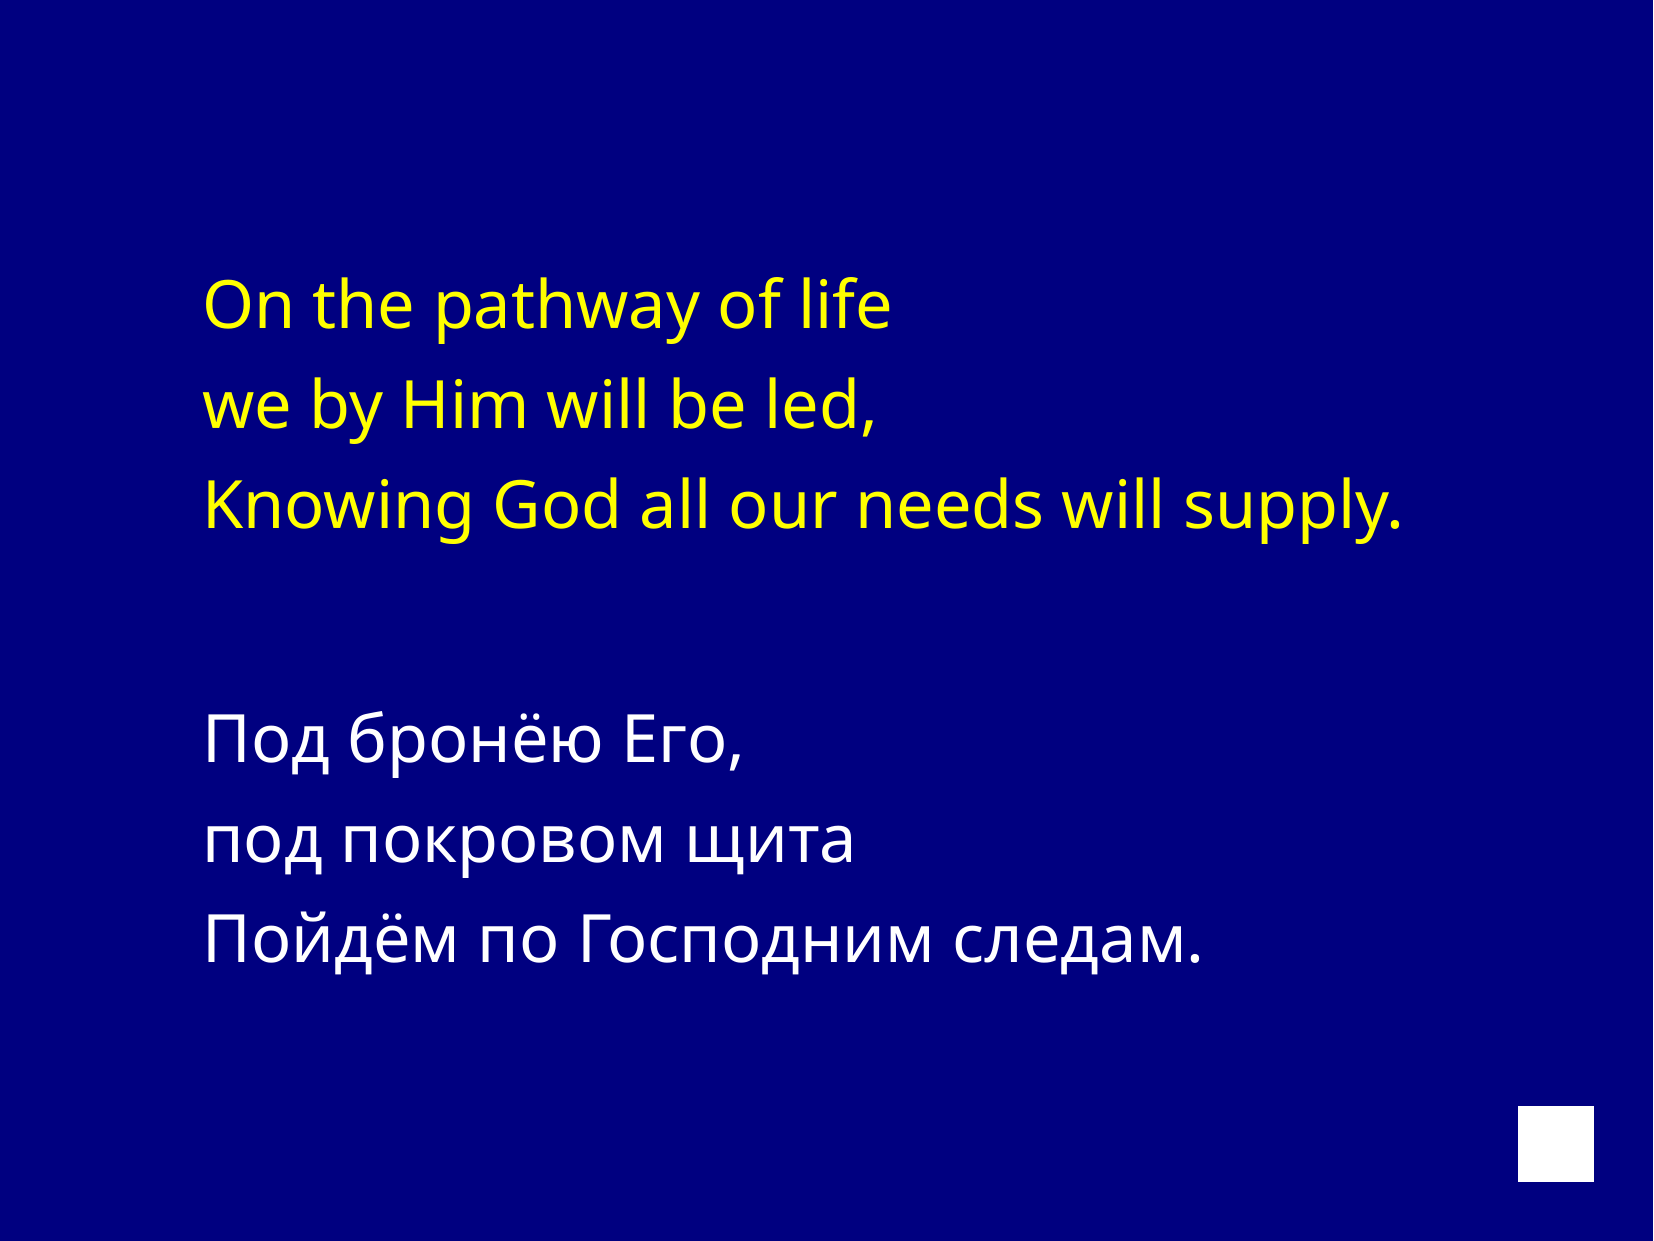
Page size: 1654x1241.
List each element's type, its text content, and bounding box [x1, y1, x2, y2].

text_box On the pathway of life we by Him will be led, Knowing God all our needs will supply. [75, 150, 1576, 638]
text_box Под бронёю Его, под покровом щита Пойдём по Господним следам. [75, 675, 1576, 1163]
text_box [1518, 1106, 1594, 1182]
